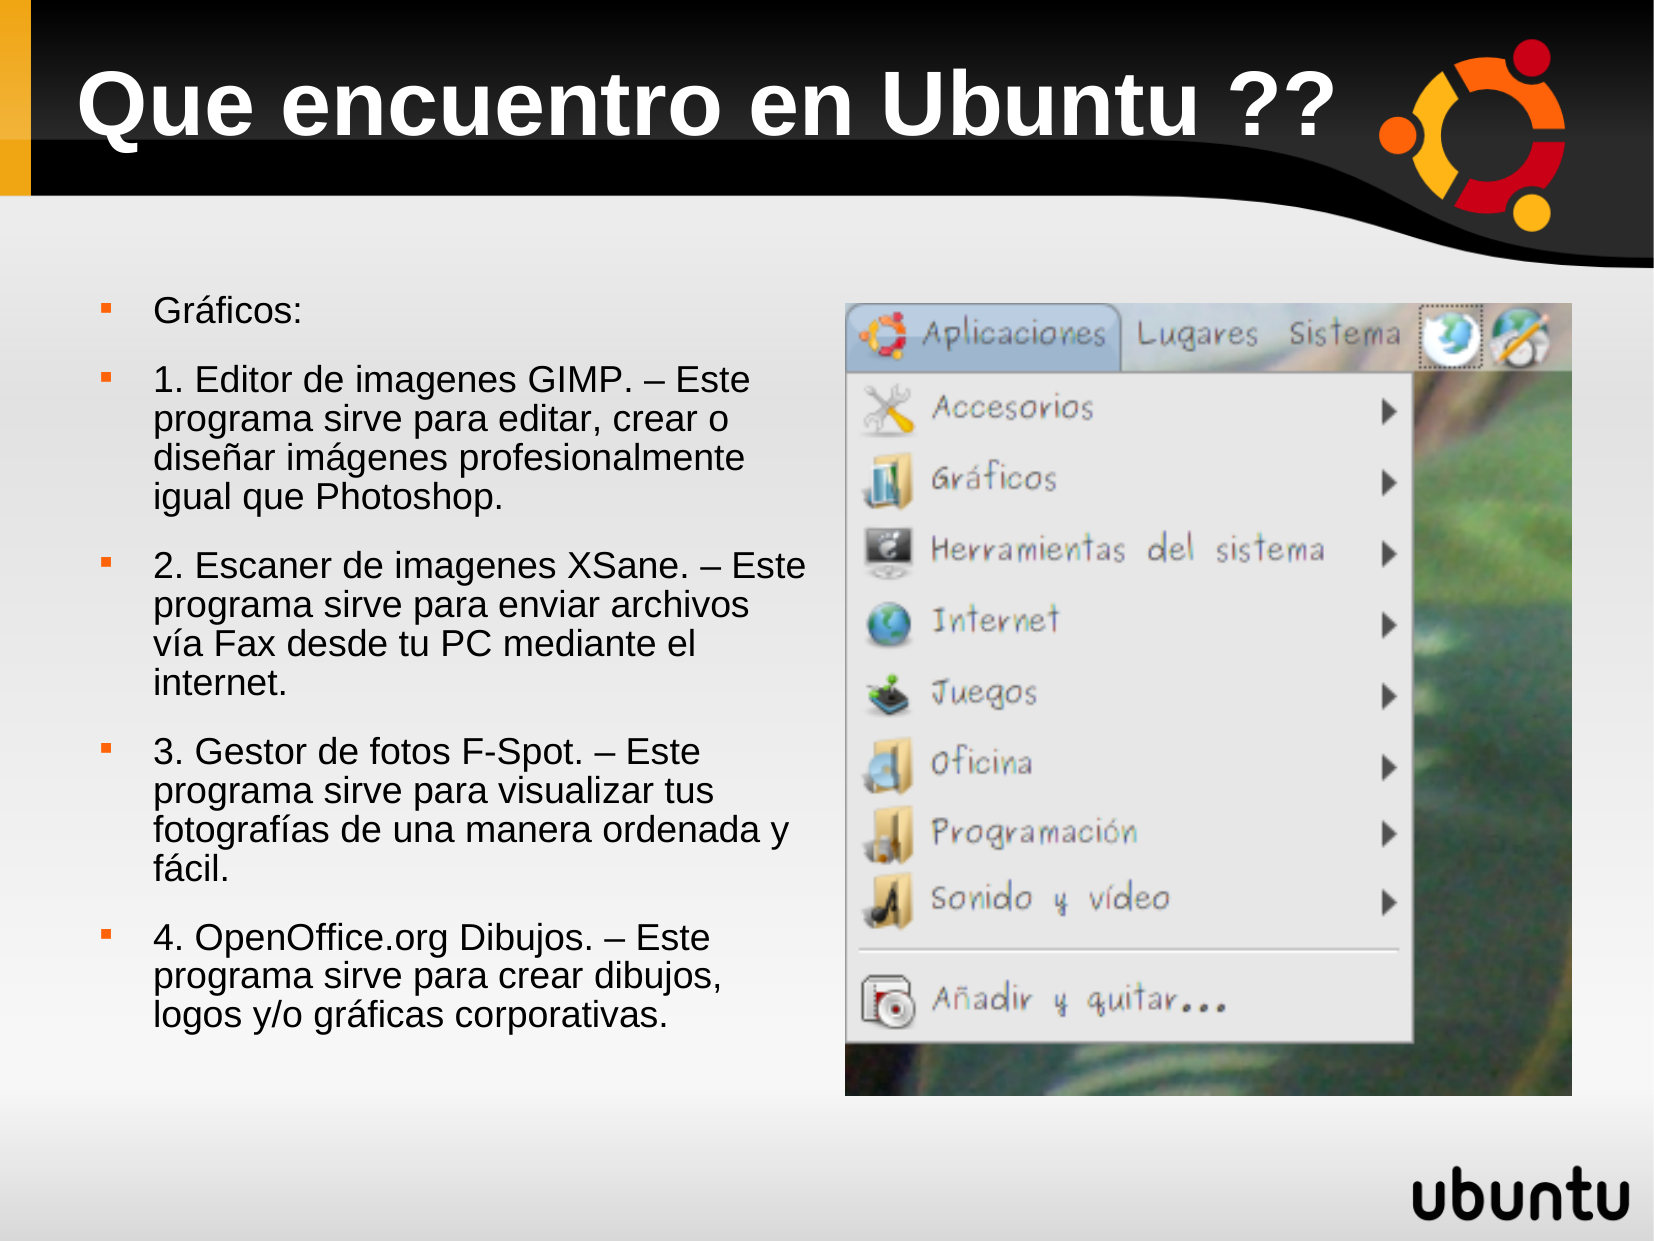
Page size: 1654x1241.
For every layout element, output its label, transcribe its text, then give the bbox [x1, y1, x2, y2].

picture [0, 0, 1654, 1241]
list Gráficos: 1. Editor de imagenes GIMP. – Este programa sirve para editar, crear o diseñar imágenes profesionalmente igual que Photoshop. 2. Escaner de imagenes XSane. – Este programa sirve para enviar archivos vía Fax desde tu PC mediante el internet. 3. Gestor de fotos F-Spot. – Este programa sirve para visualizar tus fotografías de una manera ordenada y fácil. 4. OpenOffice.org Dibujos. – Este programa sirve para crear dibujos, logos y/o gráficas corporativas. [82, 290, 809, 1109]
title Que encuentro en Ubuntu ?? [76, 0, 1565, 208]
